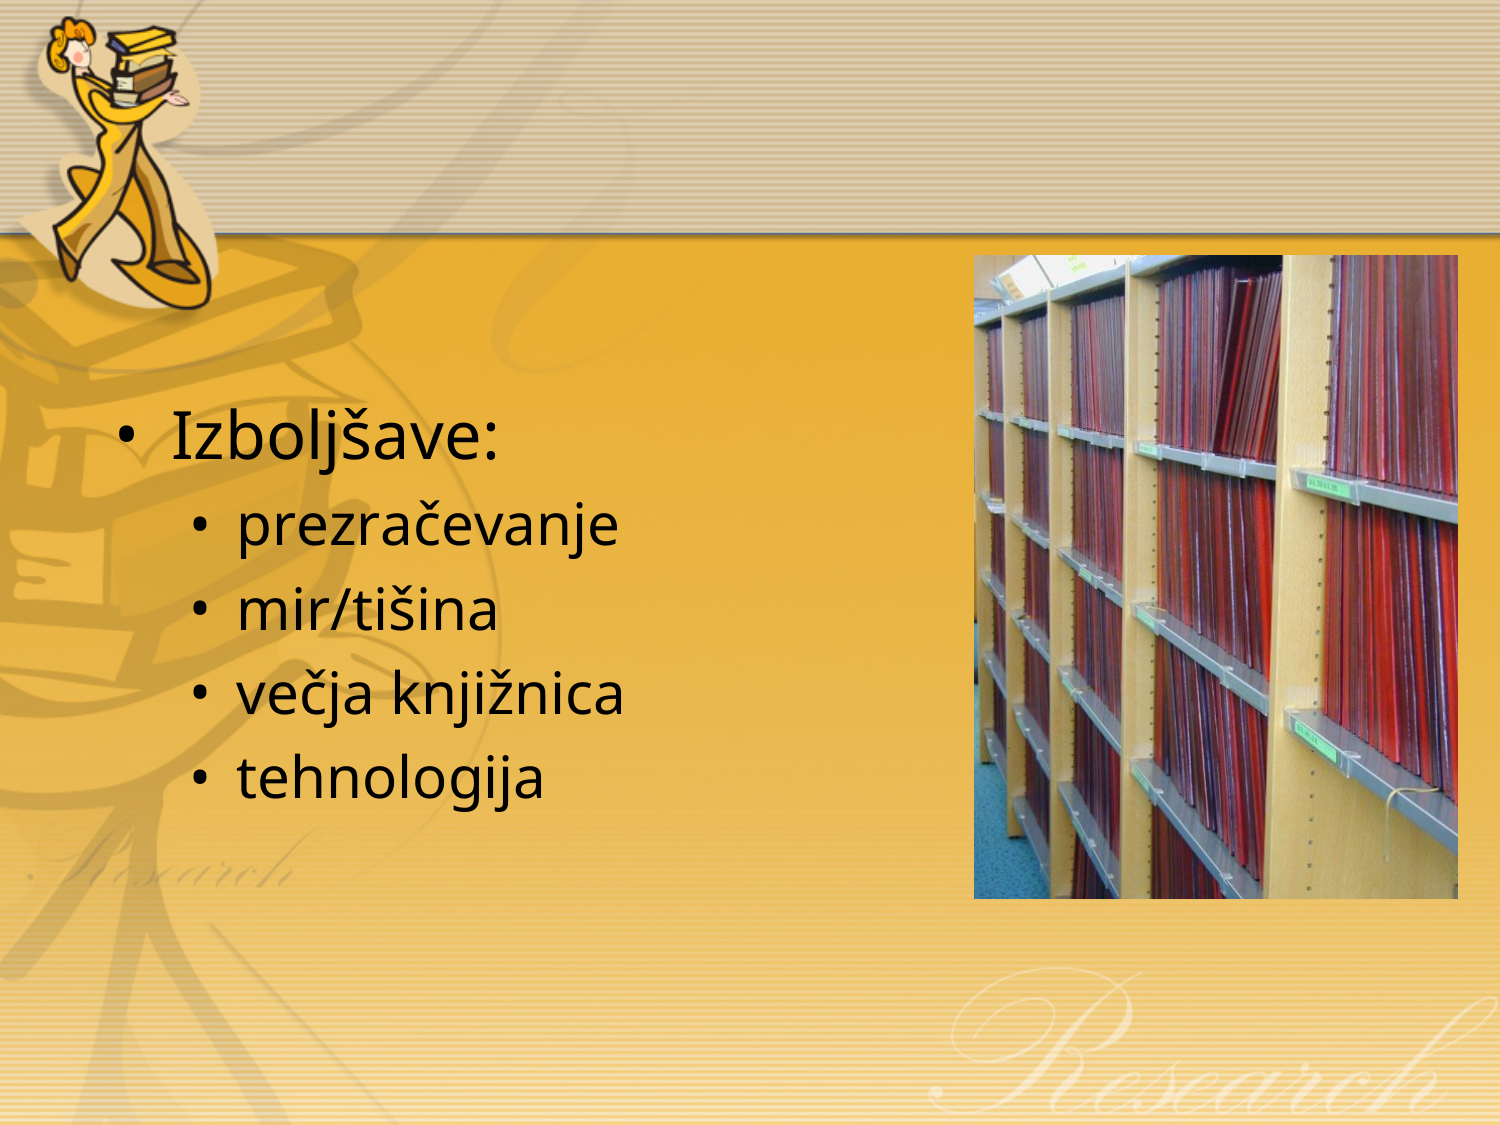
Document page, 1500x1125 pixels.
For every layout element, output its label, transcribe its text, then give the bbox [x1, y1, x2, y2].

list Izboljšave: prezračevanje mir/tišina večja knjižnica tehnologija [100, 385, 1500, 1125]
picture [0, 0, 1500, 1125]
